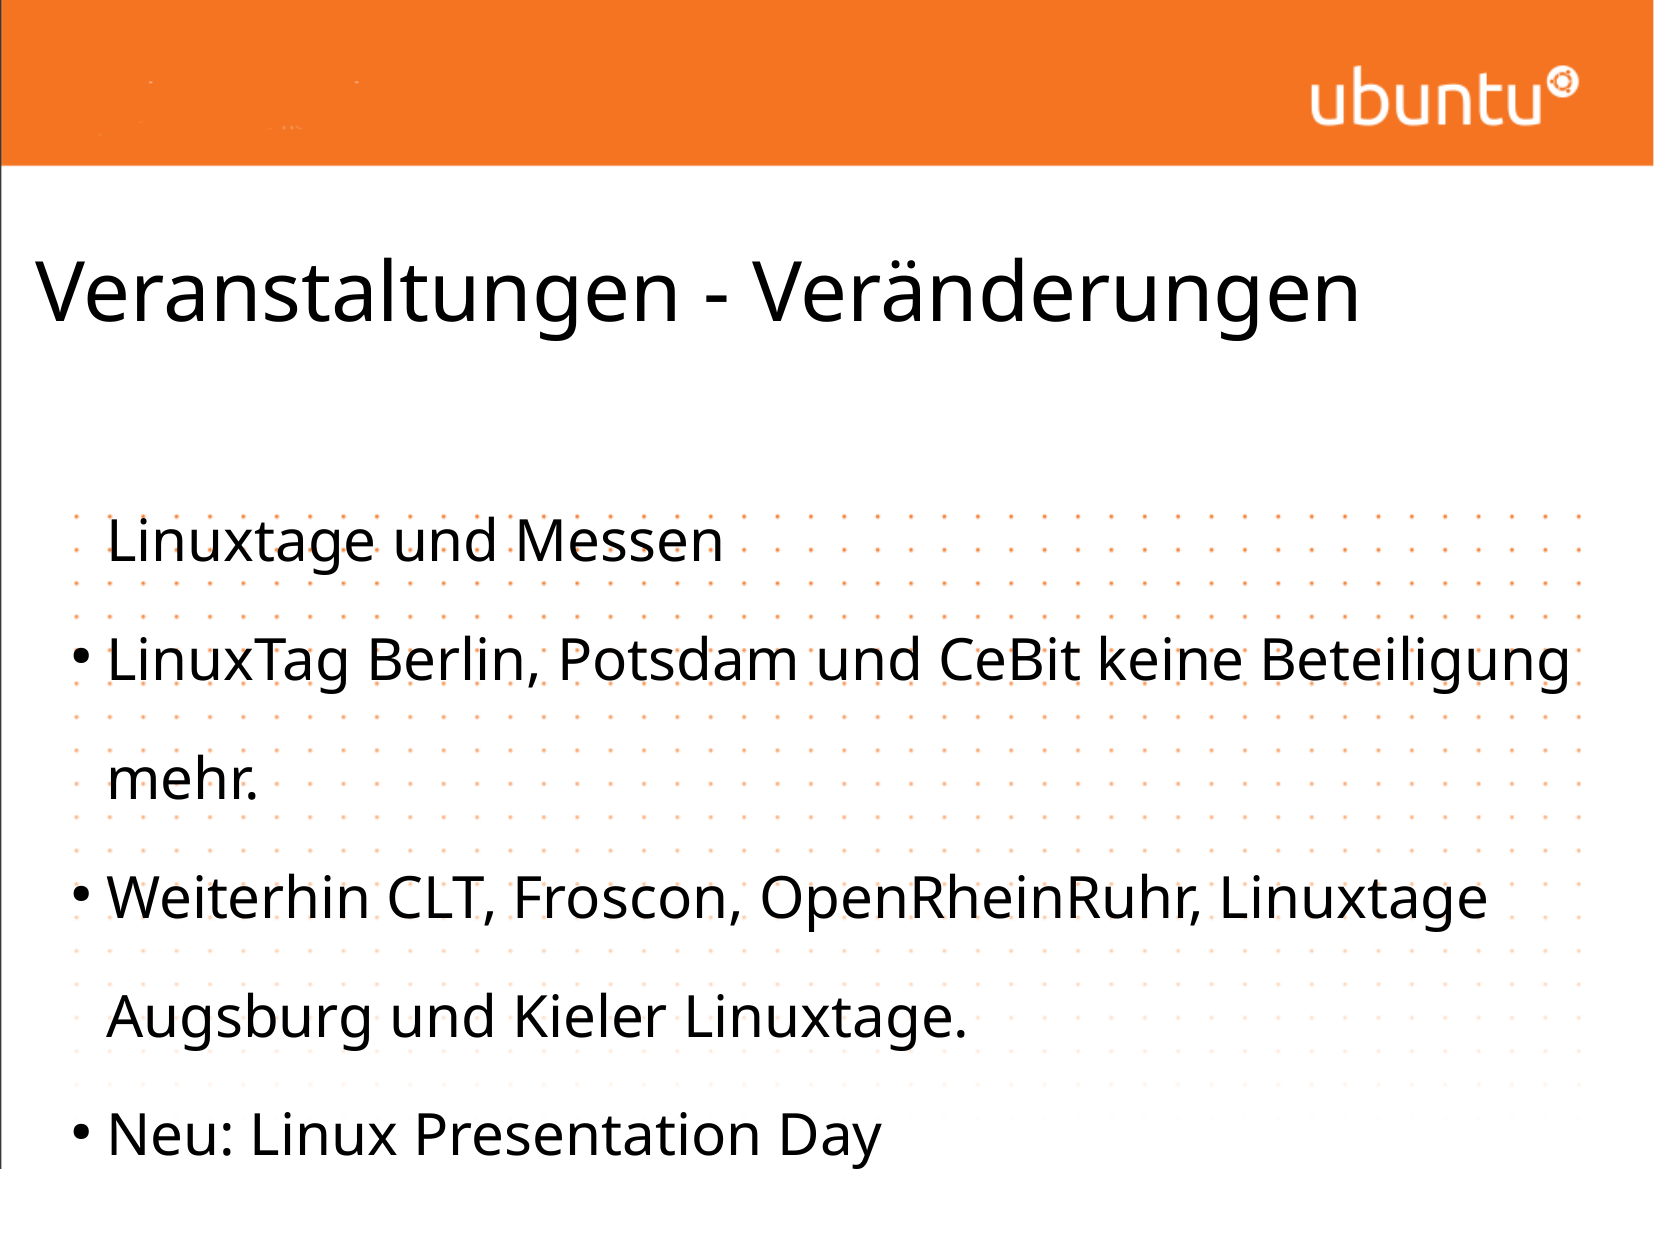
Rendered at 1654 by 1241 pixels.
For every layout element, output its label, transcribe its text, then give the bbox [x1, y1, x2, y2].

picture [0, 0, 1654, 1169]
subtitle Veranstaltungen - Veränderungen Linuxtage und Messen LinuxTag Berlin, Potsdam und CeBit keine Beteiligung mehr. Weiterhin CLT, Froscon, OpenRheinRuhr, Linuxtage Augsburg und Kieler Linuxtage. Neu: Linux Presentation Day [35, 153, 1619, 1241]
